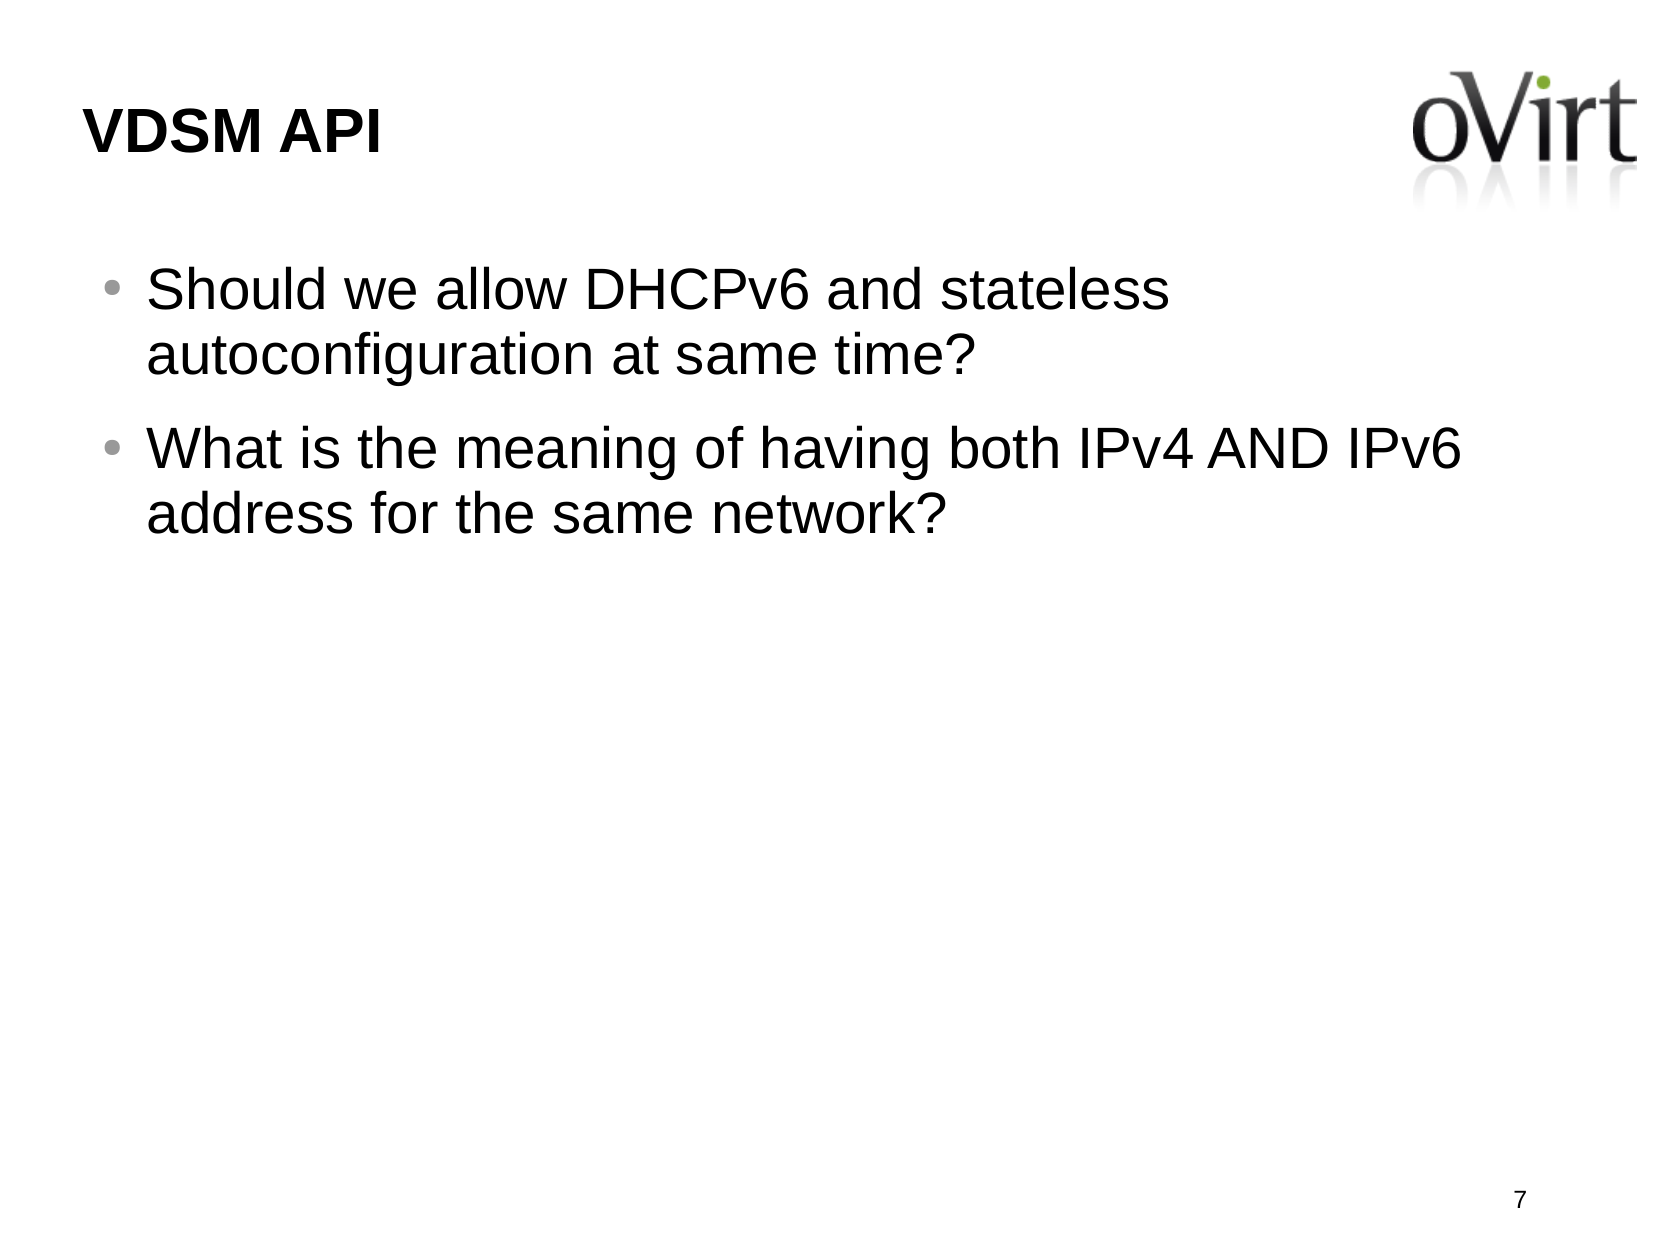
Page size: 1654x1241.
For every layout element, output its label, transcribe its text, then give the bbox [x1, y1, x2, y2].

list Should we allow DHCPv6 and stateless autoconfiguration at same time? What is the meaning of having both IPv4 AND IPv6 address for the same network? [86, 256, 1576, 1051]
title VDSM API [82, 37, 1303, 226]
picture [1413, 63, 1637, 212]
